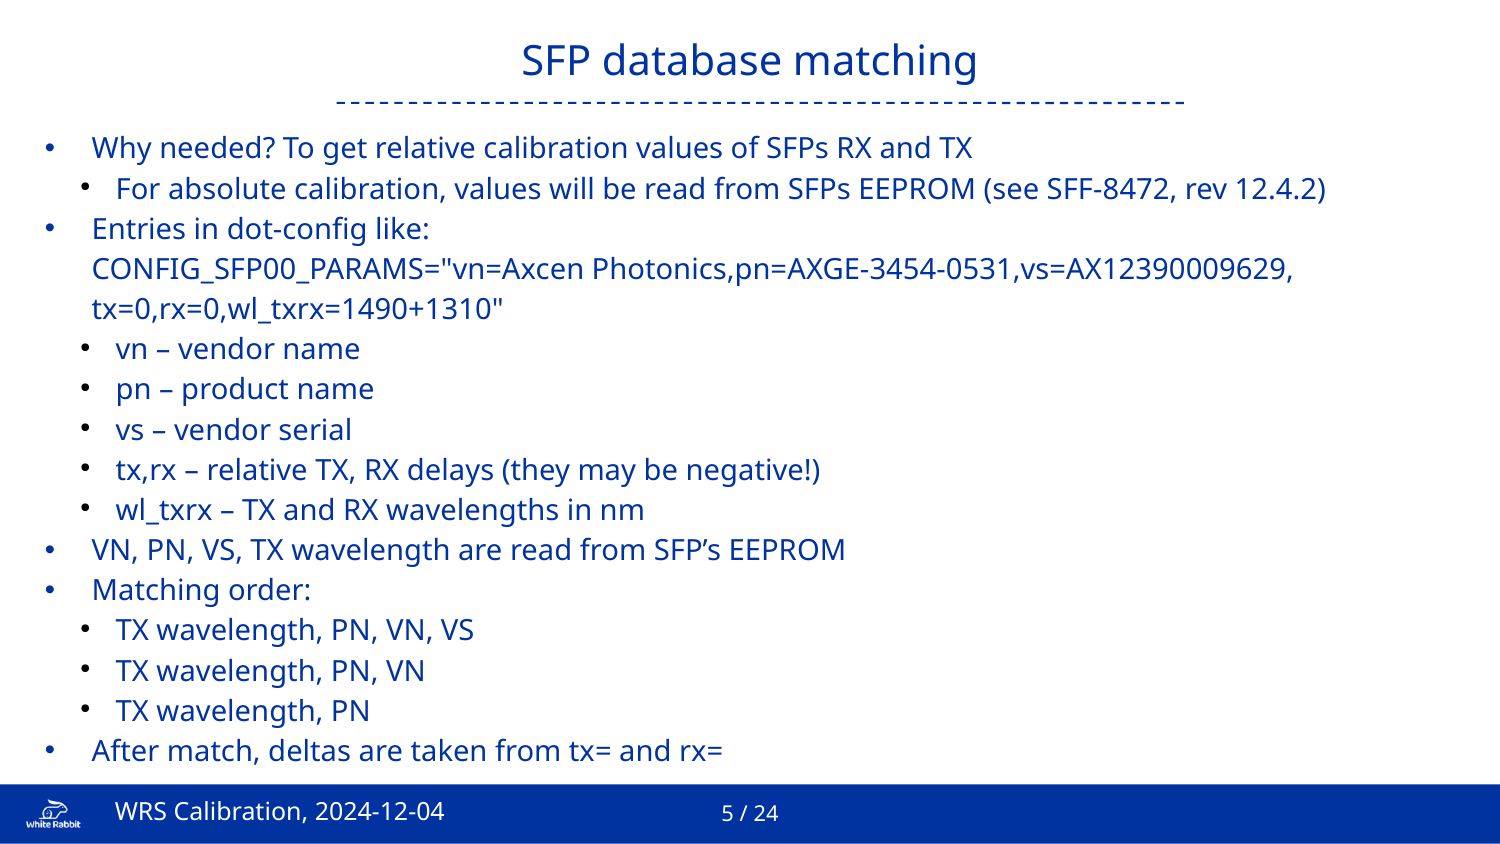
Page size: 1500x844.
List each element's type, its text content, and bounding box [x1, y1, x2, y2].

slide_number <number> / 24 [0, 791, 1500, 837]
title SFP database matching [0, 0, 1500, 117]
text_box Why needed? To get relative calibration values of SFPs RX and TX For absolute calibration, values will be read from SFPs EEPROM (see SFF-8472, rev 12.4.2) Entries in dot-config like: CONFIG_SFP00_PARAMS="vn=Axcen Photonics,pn=AXGE-3454-0531,vs=AX12390009629, tx=0,rx=0,wl_txrx=1490+1310" vn – vendor name pn – product name vs – vendor serial tx,rx – relative TX, RX delays (they may be negative!) wl_txrx – TX and RX wavelengths in nm VN, PN, VS, TX wavelength are read from SFP’s EEPROM Matching order: TX wavelength, PN, VN, VS TX wavelength, PN, VN TX wavelength, PN After match, deltas are taken from tx= and rx= [30, 117, 1477, 775]
